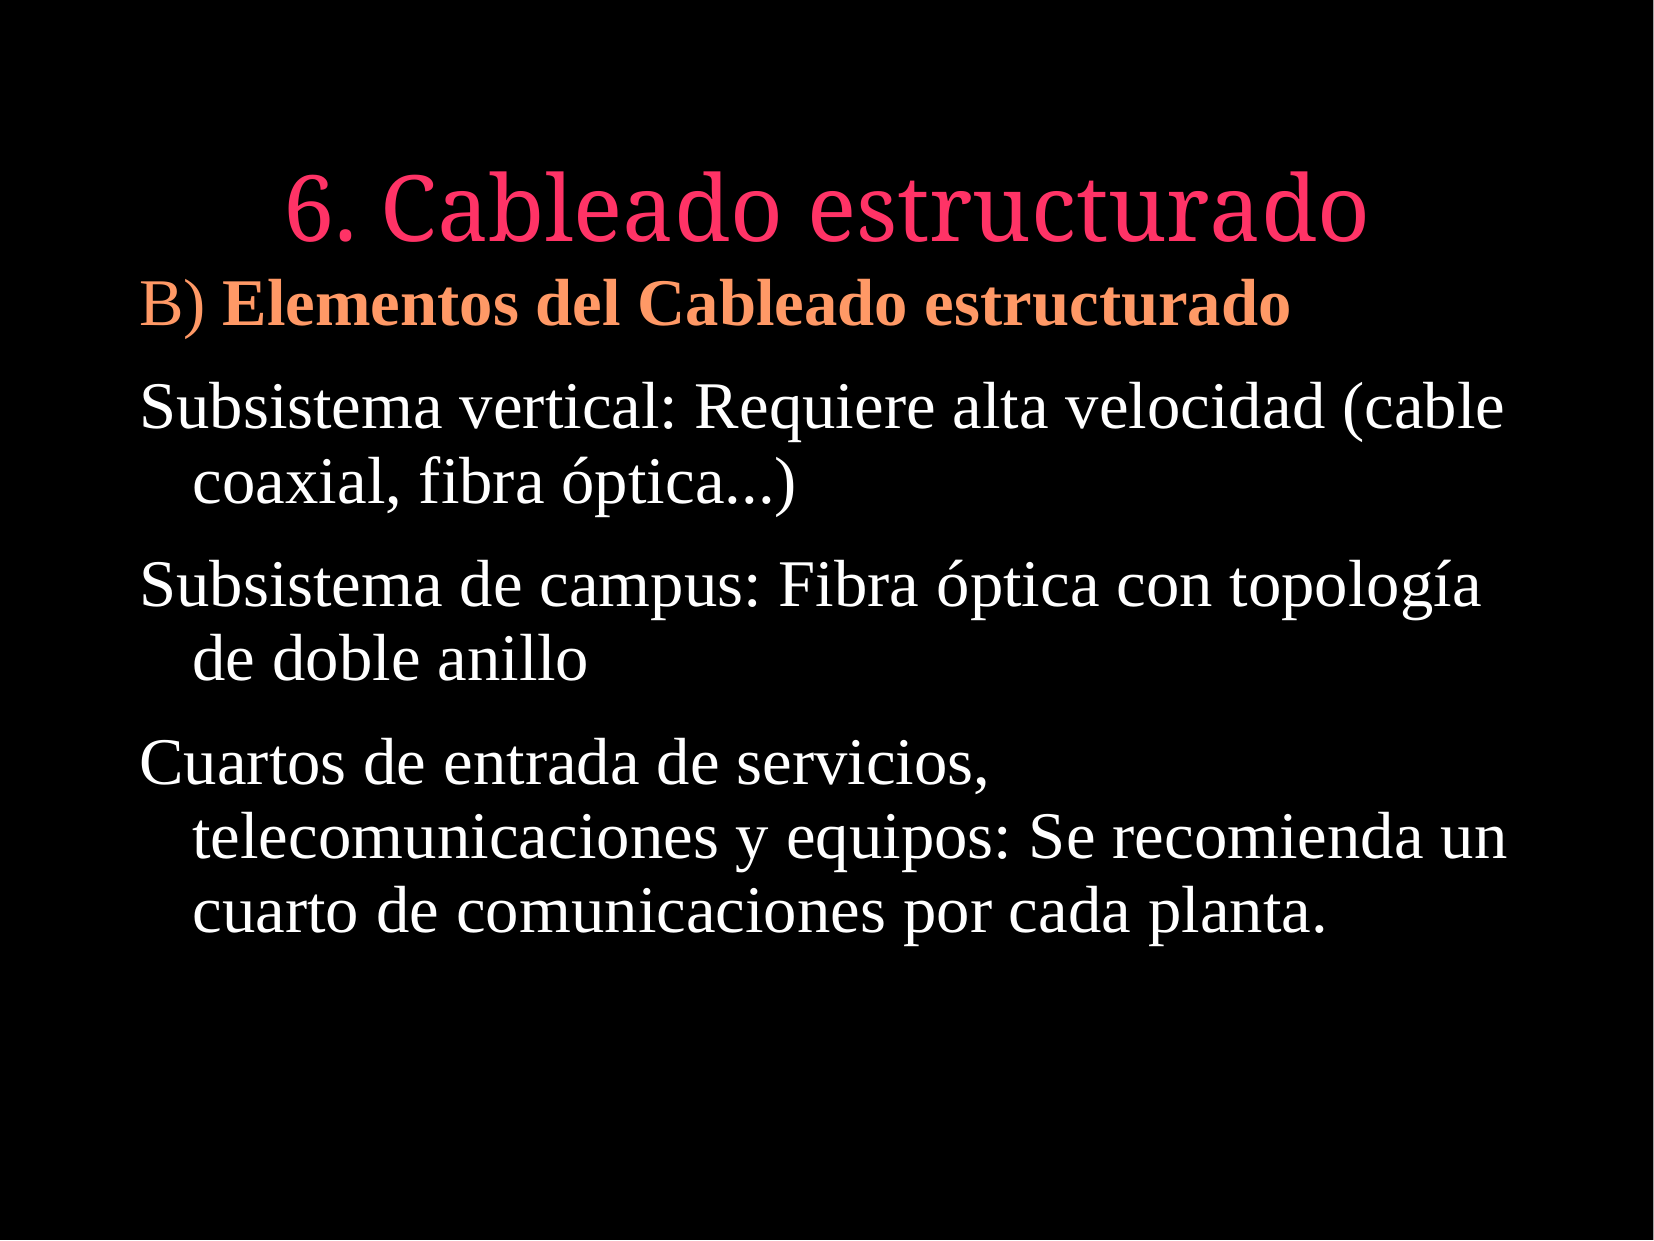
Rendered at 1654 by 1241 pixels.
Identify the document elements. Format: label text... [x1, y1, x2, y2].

title 6. Cableado estructurado [121, 102, 1534, 265]
list B) Elementos del Cableado estructurado Subsistema vertical: Requiere alta velocidad (cable coaxial, fibra óptica...) Subsistema de campus: Fibra óptica con topología de doble anillo Cuartos de entrada de servicios, telecomunicaciones y equipos: Se recomienda un cuarto de comunicaciones por cada planta. [121, 265, 1534, 948]
